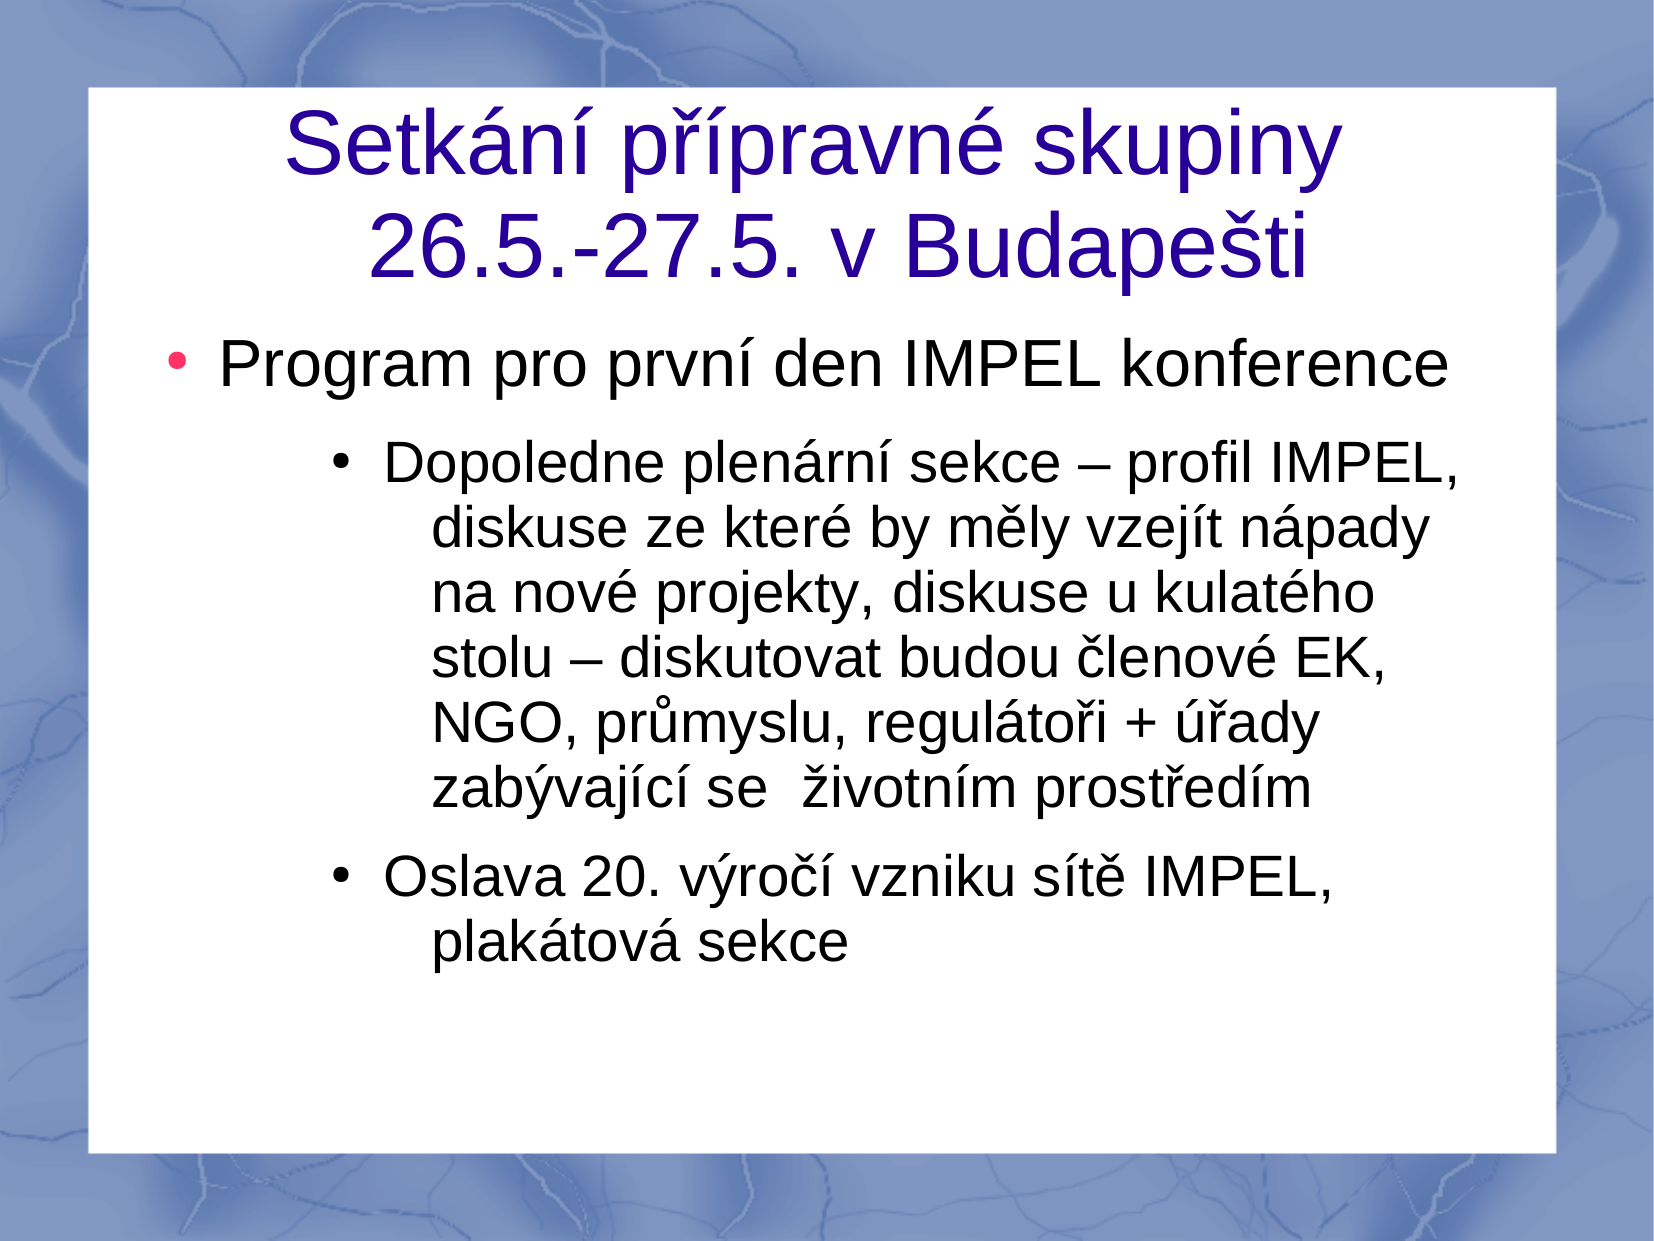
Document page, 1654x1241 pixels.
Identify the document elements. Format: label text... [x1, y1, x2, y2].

list Program pro první den IMPEL konference Dopoledne plenární sekce – profil IMPEL, diskuse ze které by měly vzejít nápady na nové projekty, diskuse u kulatého stolu – diskutovat budou členové EK, NGO, průmyslu, regulátoři + úřady zabývající se životním prostředím Oslava 20. výročí vzniku sítě IMPEL, plakátová sekce [147, 325, 1506, 1145]
picture [0, 0, 1654, 1241]
title Setkání přípravné skupiny 26.5.-27.5. v Budapešti [118, 90, 1536, 298]
